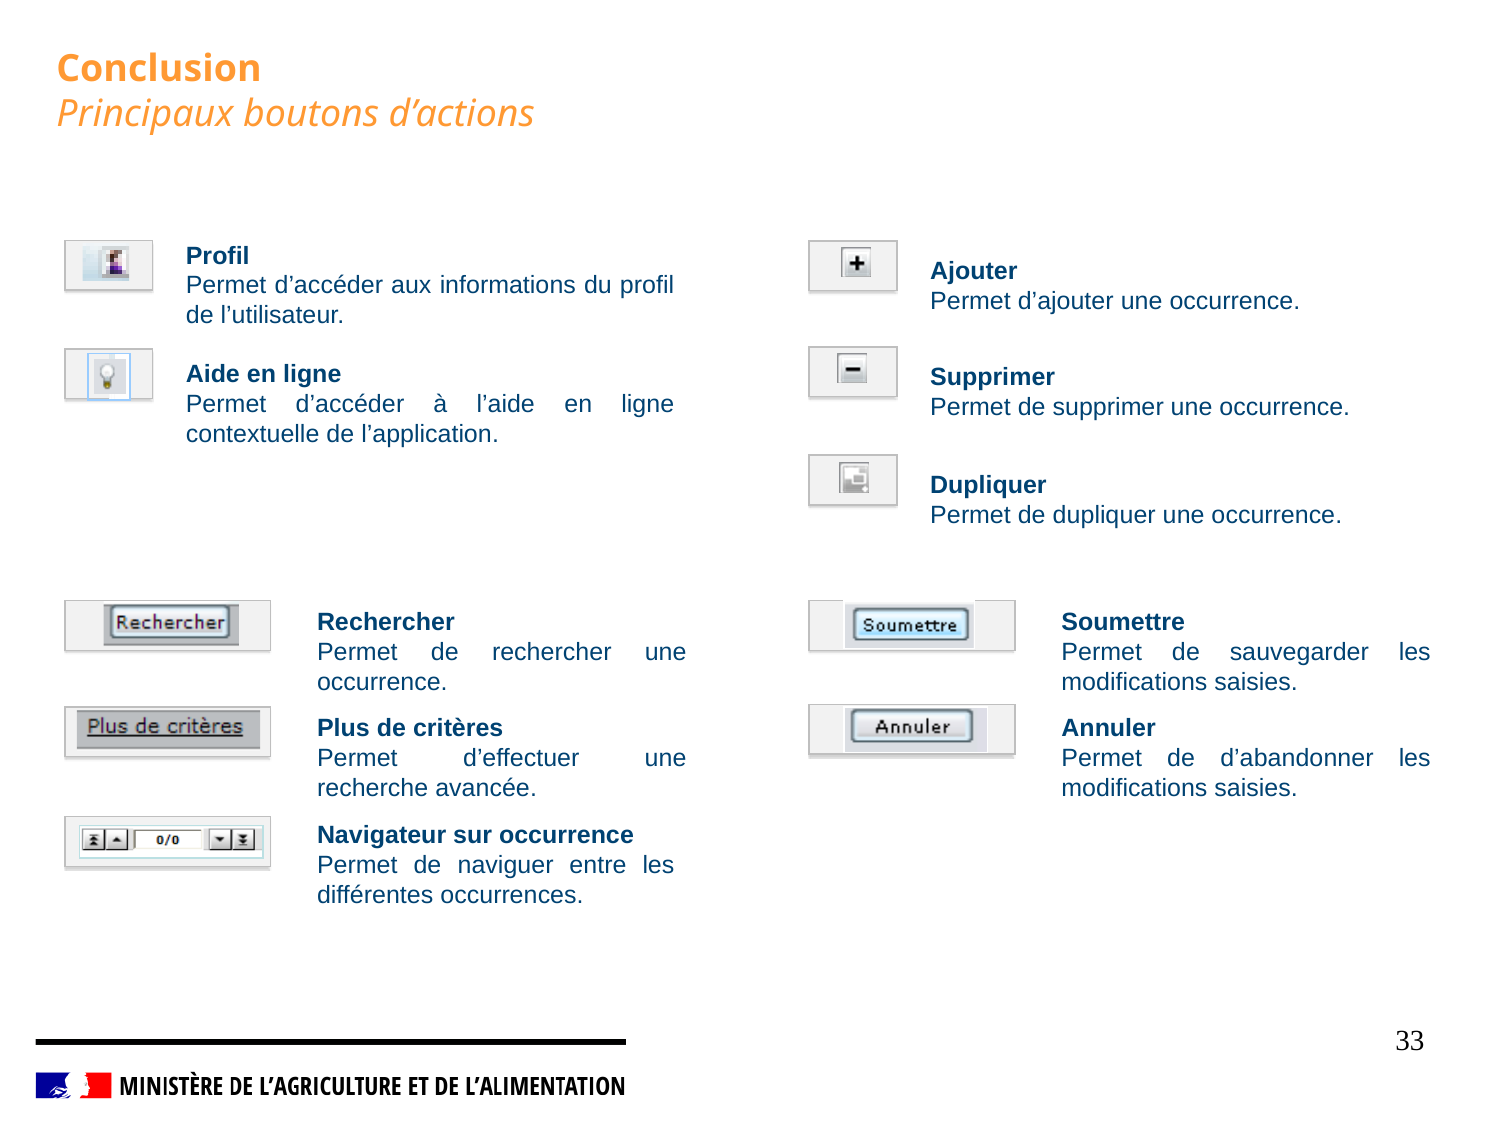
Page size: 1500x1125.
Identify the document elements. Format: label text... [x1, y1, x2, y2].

text_box [809, 455, 897, 505]
picture [839, 462, 869, 493]
picture [844, 601, 974, 648]
text_box Supprimer Permet de supprimer une occurrence. [915, 352, 1435, 427]
picture [841, 247, 871, 277]
picture [844, 707, 987, 752]
text_box [809, 241, 897, 291]
picture [80, 826, 263, 858]
text_box Dupliquer Permet de dupliquer une occurrence. [915, 461, 1435, 536]
picture [88, 354, 130, 400]
text_box [809, 704, 1015, 755]
text_box Aide en ligne Permet d’accéder à l’aide en ligne contextuelle de l’application. [171, 349, 691, 454]
text_box Profil Permet d’accéder aux informations du profil de l’utilisateur. [171, 231, 691, 336]
text_box [809, 347, 897, 397]
text_box Ajouter Permet d’ajouter une occurrence. [915, 247, 1435, 322]
picture [82, 243, 130, 281]
text_box Plus de critères Permet d’effectuer une recherche avancée. [302, 704, 703, 809]
text_box [64, 600, 271, 651]
picture [35, 1039, 626, 1099]
text_box Rechercher Permet de rechercher une occurrence. [302, 598, 703, 702]
text_box Navigateur sur occurrence Permet de naviguer entre les différentes occurrences. [302, 810, 691, 915]
text_box [64, 706, 271, 757]
text_box [64, 348, 153, 399]
picture [103, 601, 239, 647]
text_box Annuler Permet de d’abandonner les modifications saisies. [1046, 704, 1447, 809]
text_box [809, 600, 1015, 651]
text_box Soumettre Permet de sauvegarder les modifications saisies. [1046, 598, 1447, 702]
picture [76, 710, 261, 751]
text_box [64, 816, 271, 867]
picture [837, 353, 867, 383]
text_box [64, 240, 153, 291]
text_box Conclusion Principaux boutons d’actions [41, 36, 1458, 142]
